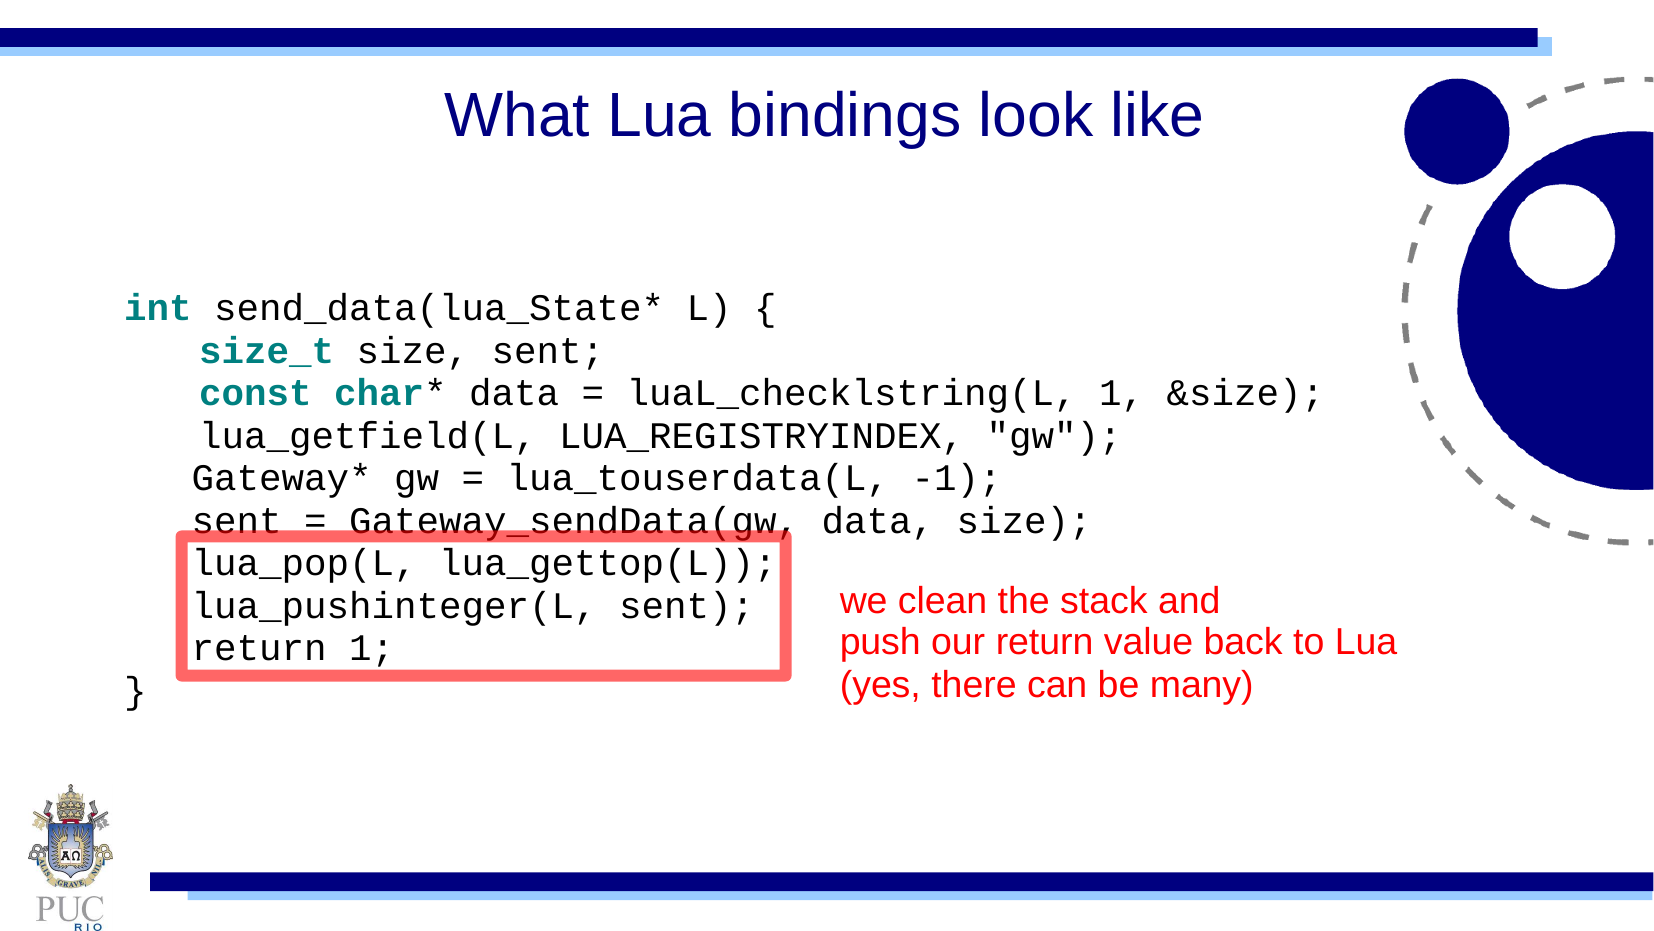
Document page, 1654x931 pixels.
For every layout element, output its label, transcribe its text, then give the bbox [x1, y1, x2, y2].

picture [28, 784, 113, 931]
title What Lua bindings look like [37, 37, 1377, 193]
text_box we clean the stack and push our return value back to Lua (yes, there can be many) [825, 571, 1413, 713]
text_box int send_data(lua_State* L) { size_t size, sent; const char* data = luaL_checklstring(L, 1, &size); lua_getfield(L, LUA_REGISTRYINDEX, "gw"); Gateway* gw = lua_touserdata(L, -1); sent = Gateway_sendData(gw, data, size); lua_pop(L, lua_gettop(L)); lua_pushinteger(L, sent); return 1; } [124, 200, 1613, 804]
picture [1377, 29, 1654, 564]
